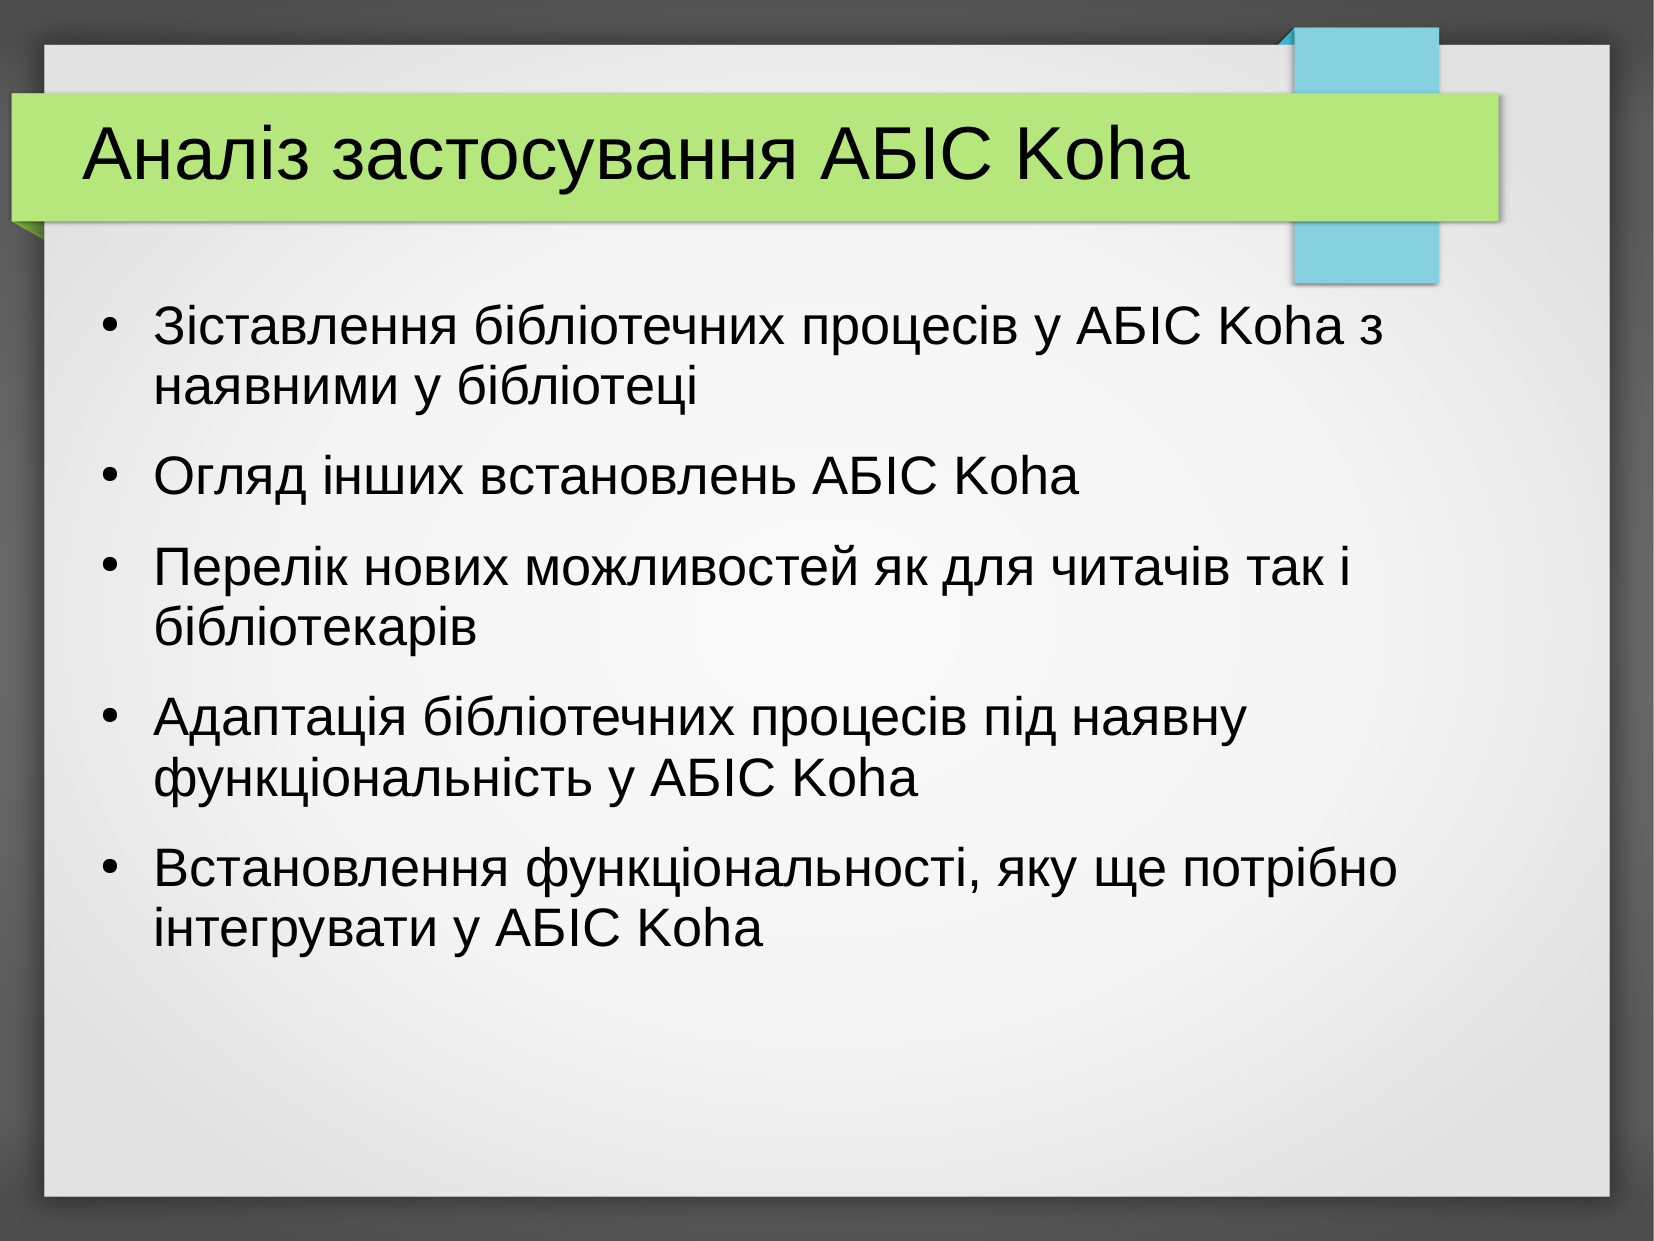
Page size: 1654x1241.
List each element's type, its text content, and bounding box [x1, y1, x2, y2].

list Зіставлення бібліотечних процесів у АБІС Koha з наявними у бібліотеці Огляд інших встановлень АБІС Koha Перелік нових можливостей як для читачів так і бібліотекарів Адаптація бібліотечних процесів під наявну функціональність у АБІС Koha Встановлення функціональності, яку ще потрібно інтегрувати у АБІС Koha [82, 295, 1571, 1015]
picture [0, 0, 1654, 1241]
title Аналіз застосування АБІС Koha [82, 94, 1264, 213]
